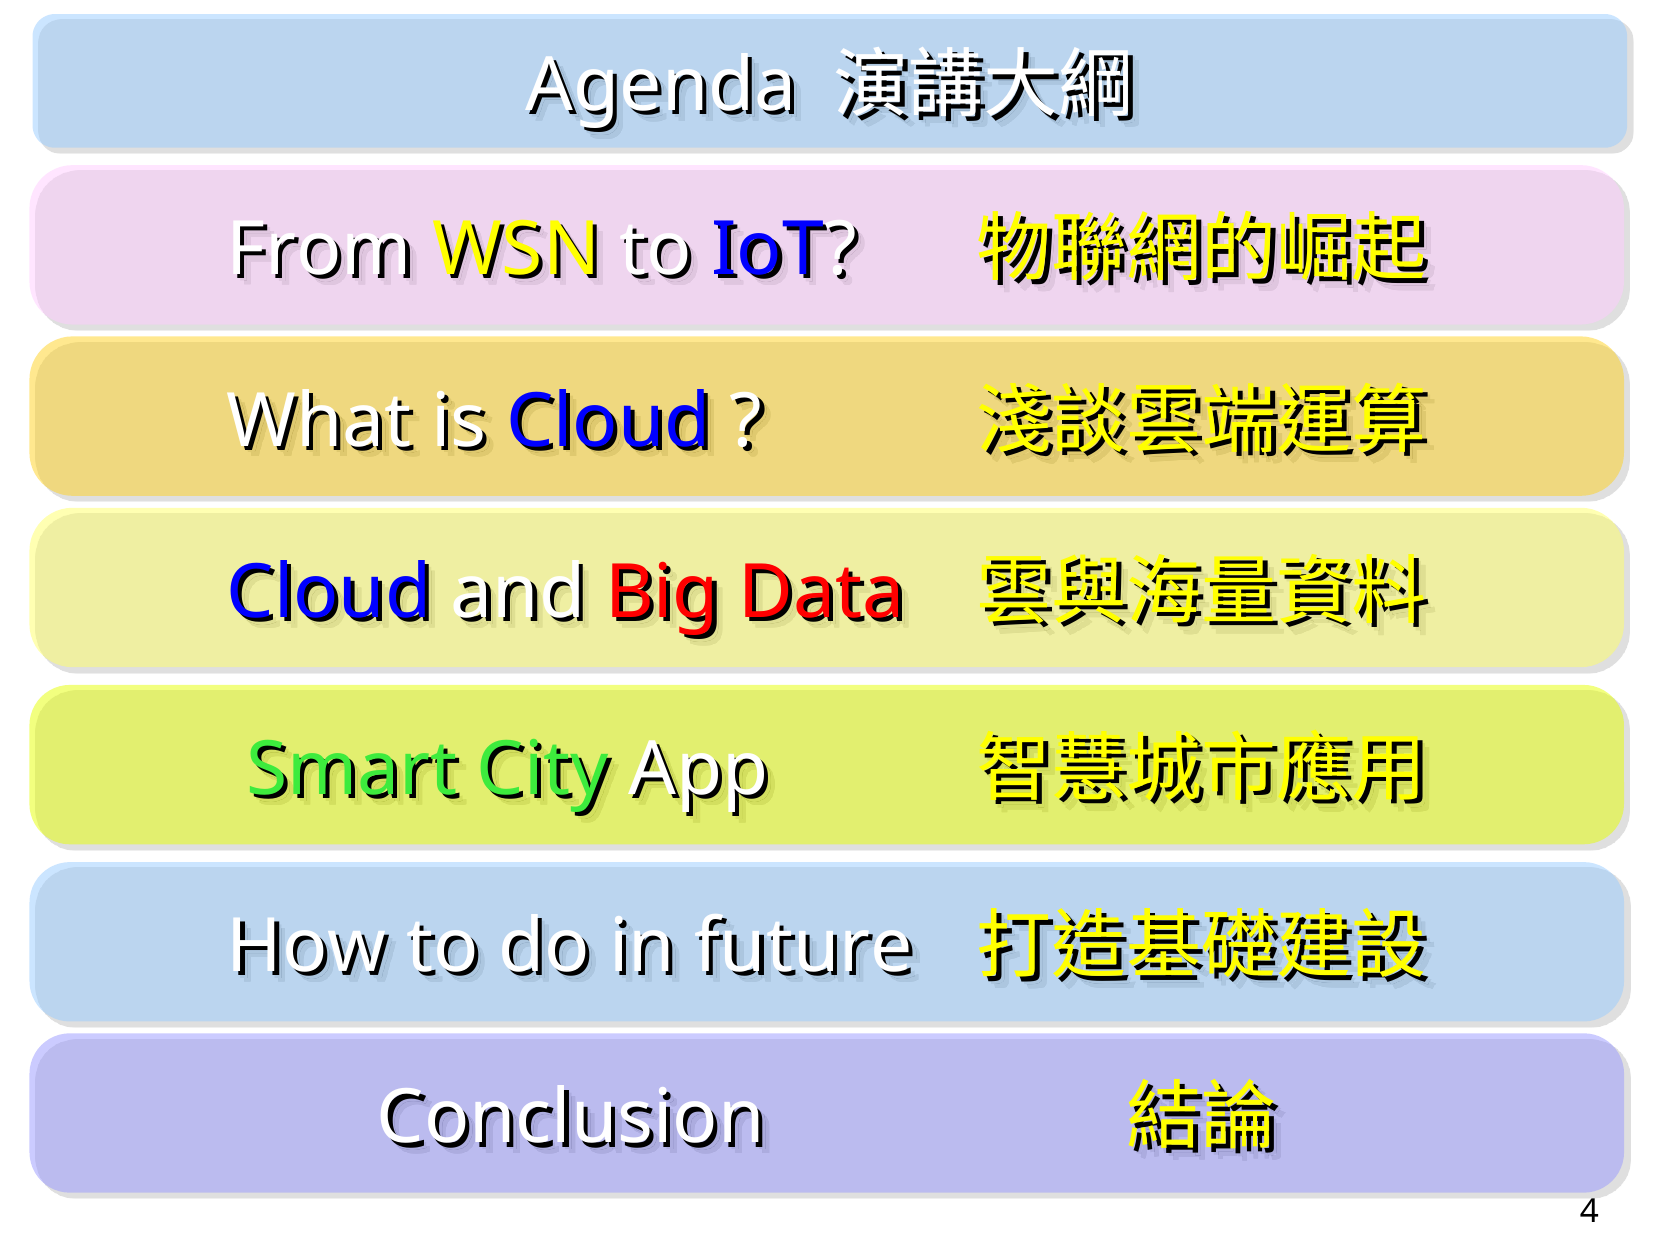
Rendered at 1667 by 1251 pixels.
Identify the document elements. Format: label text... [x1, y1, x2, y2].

text_box How to do in future 打造基礎建設 [29, 862, 1625, 1022]
text_box Conclusion 結論 [29, 1033, 1625, 1193]
text_box What is Cloud ? 淺談雲端運算 [29, 336, 1625, 496]
text_box Agenda 演講大綱 [32, 14, 1628, 148]
text_box Cloud and Big Data 雲與海量資料 [29, 507, 1625, 668]
text_box Smart City App 智慧城市應用 [29, 684, 1625, 845]
text_box From WSN to IoT? 物聯網的崛起 [29, 165, 1625, 325]
